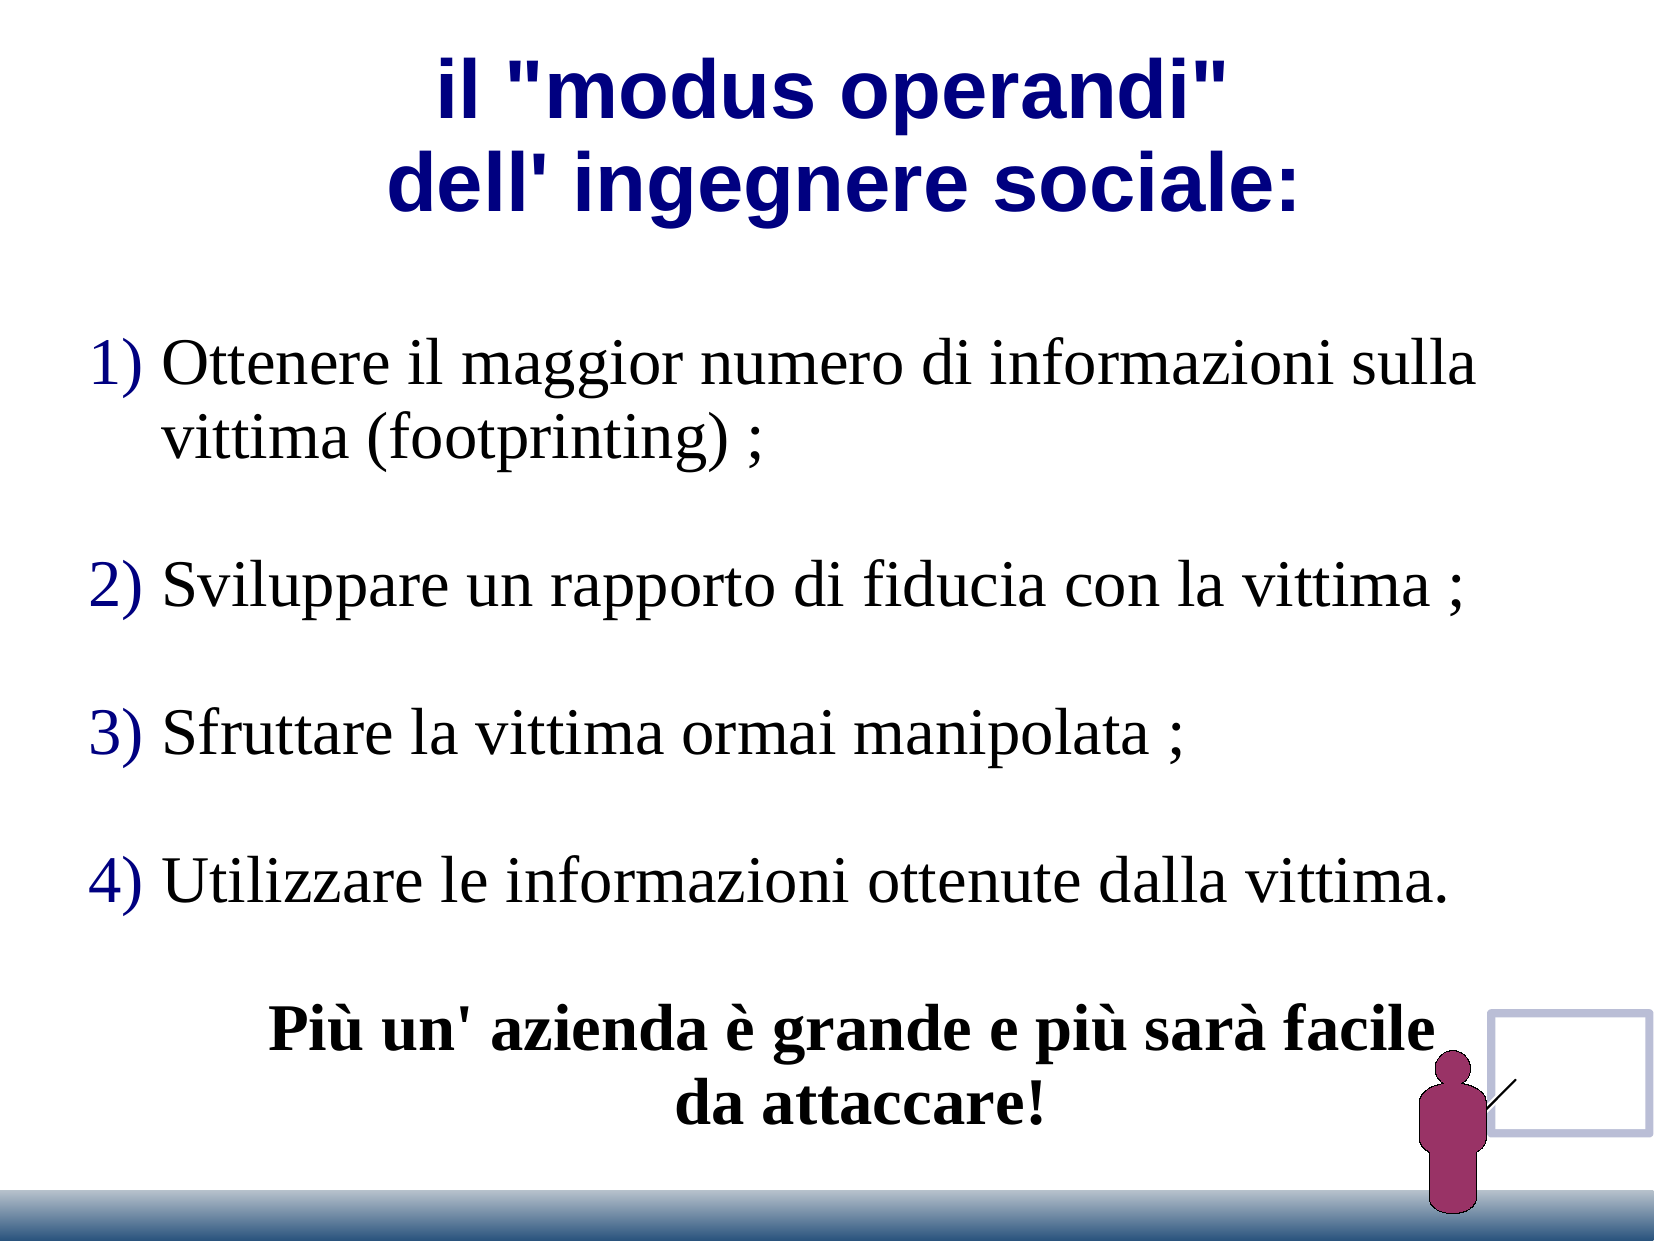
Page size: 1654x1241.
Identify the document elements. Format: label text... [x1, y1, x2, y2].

title il "modus operandi" dell' ingegnere sociale: [156, 43, 1534, 230]
list Ottenere il maggior numero di informazioni sulla vittima (footprinting) ; Sviluppare un rapporto di fiducia con la vittima ; Sfruttare la vittima ormai manipolata ; Utilizzare le informazioni ottenute dalla vittima. Più un' azienda è grande e più sarà facile da attaccare! [88, 324, 1595, 1144]
